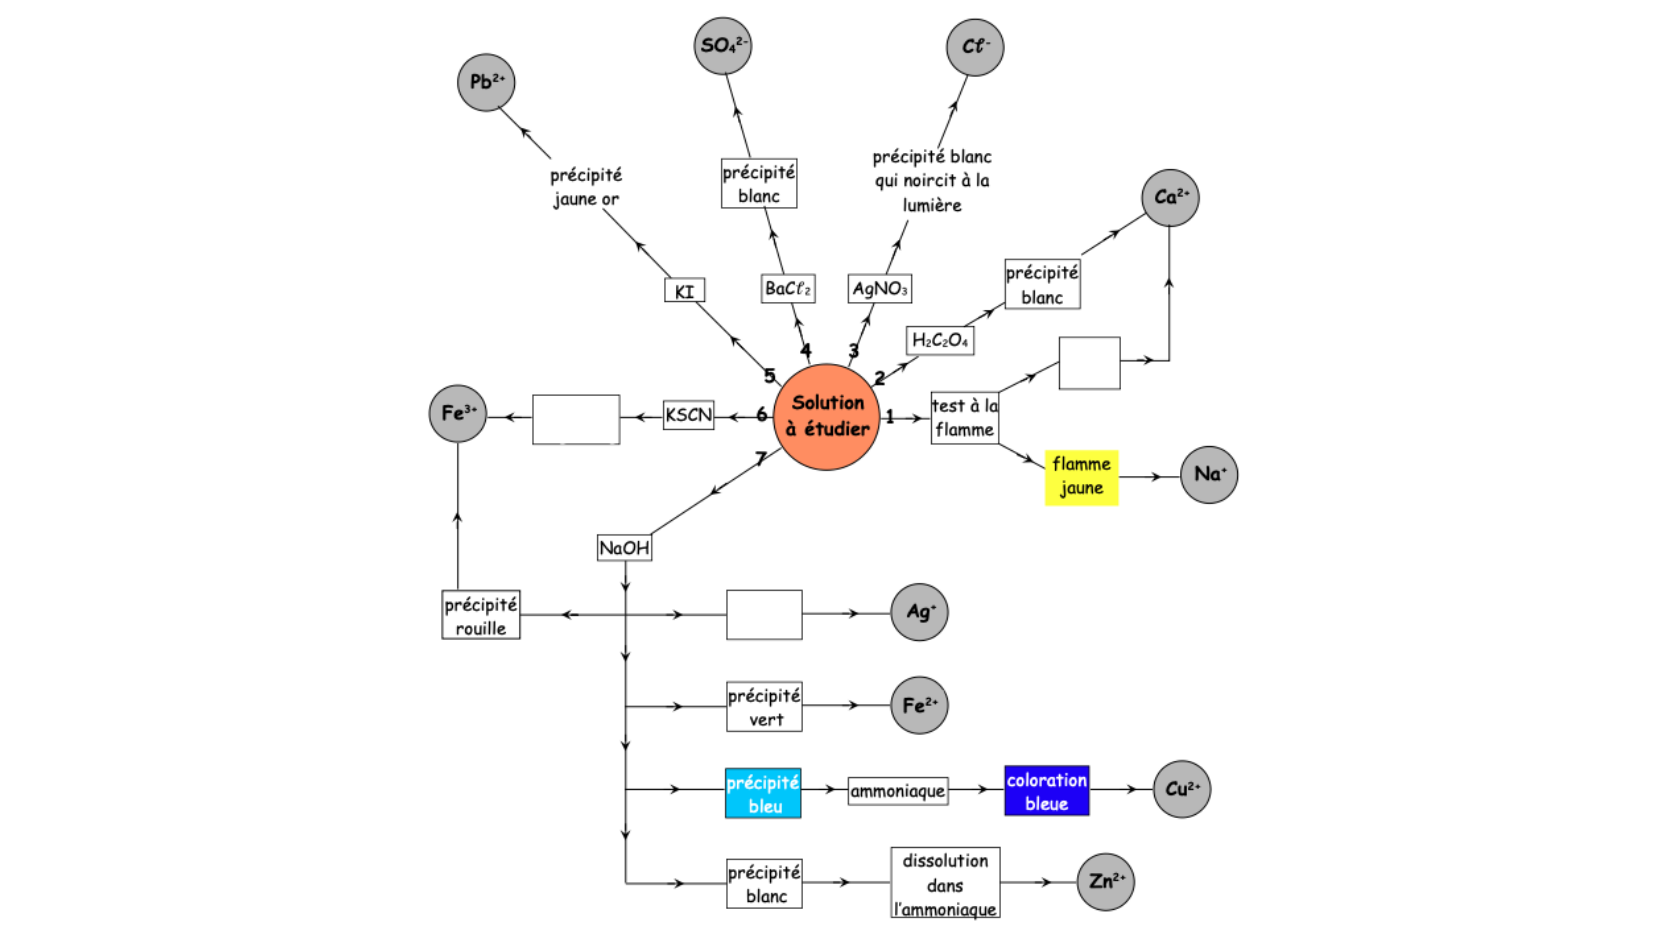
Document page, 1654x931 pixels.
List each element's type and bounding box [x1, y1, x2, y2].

picture [419, 3, 1249, 931]
